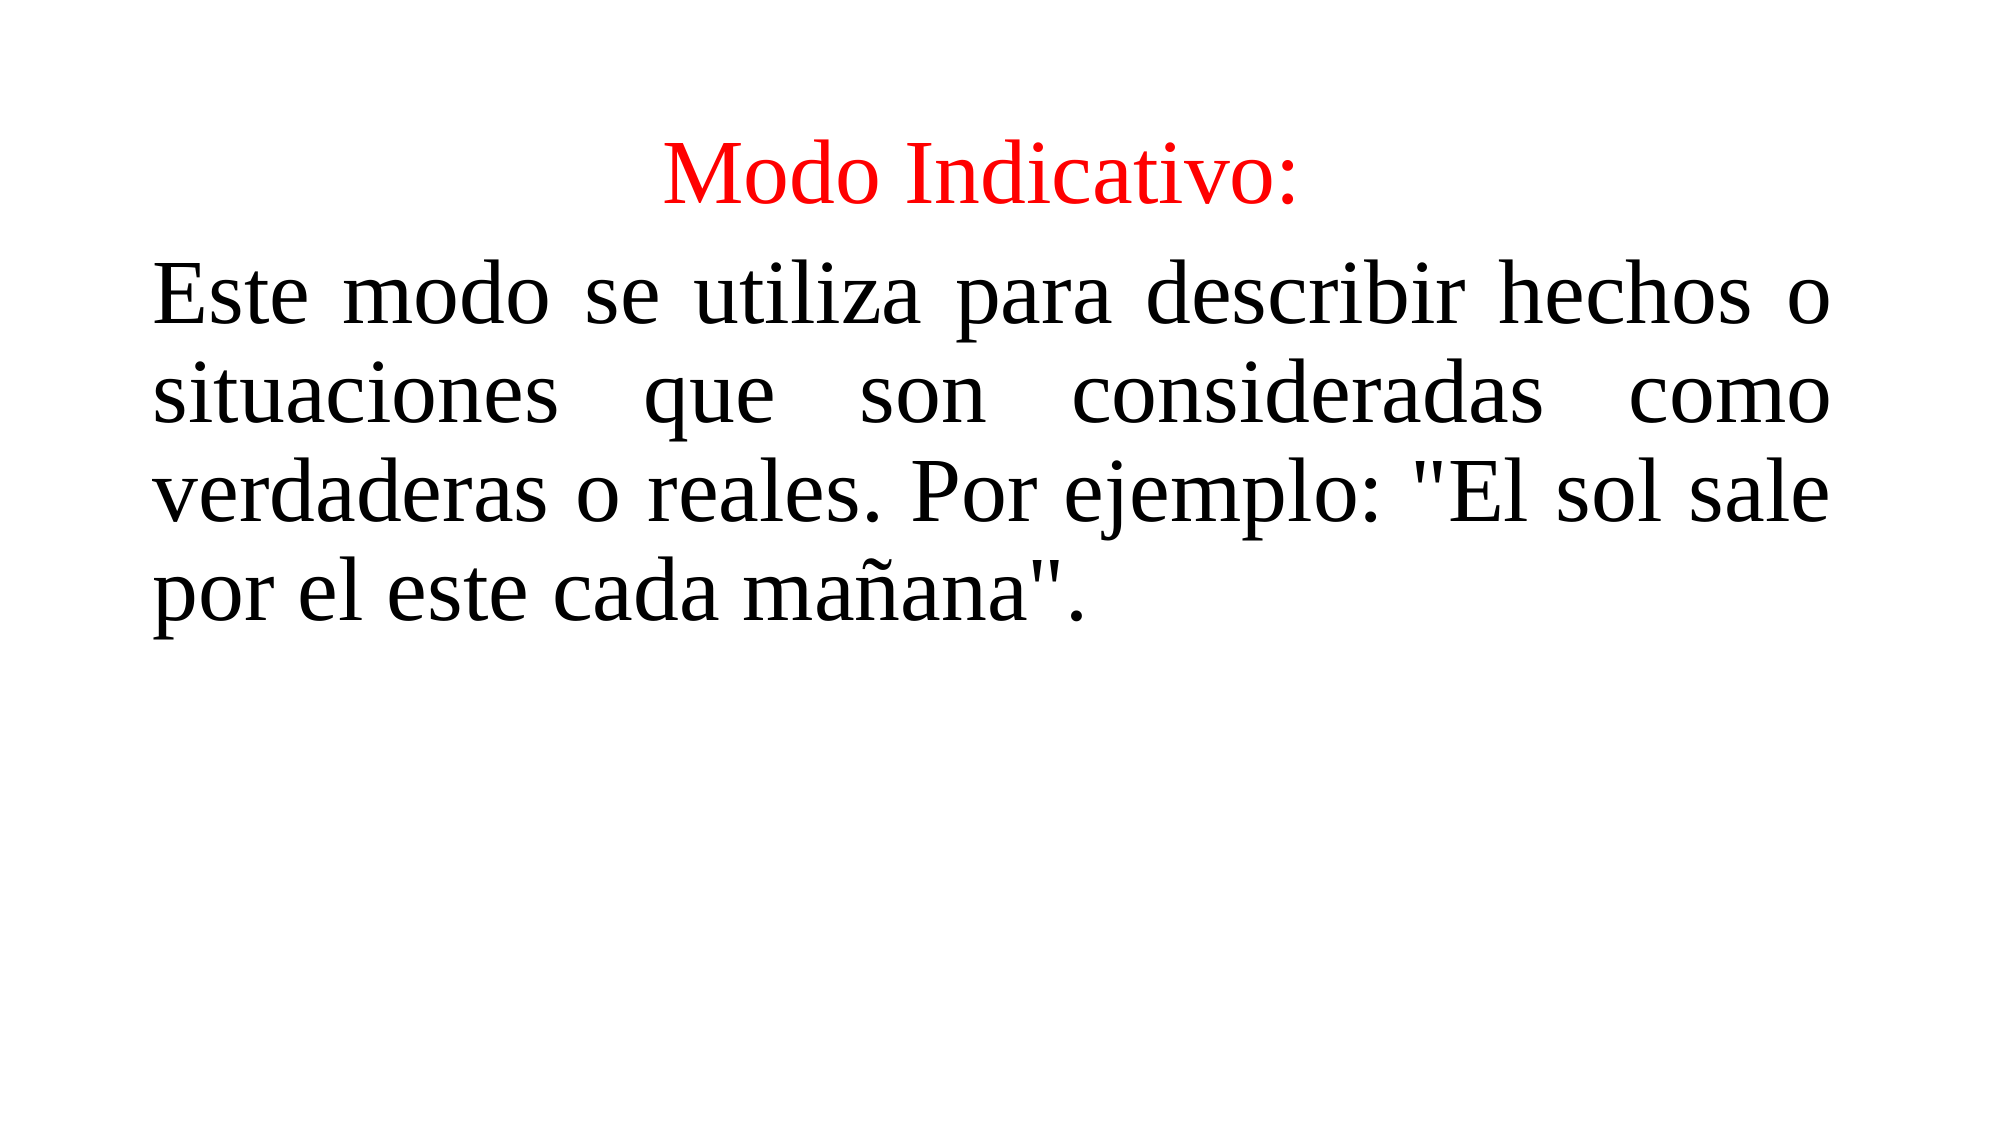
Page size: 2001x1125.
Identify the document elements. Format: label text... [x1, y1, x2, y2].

list Modo Indicativo: Este modo se utiliza para describir hechos o situaciones que son consideradas como verdaderas o reales. Por ejemplo: "El sol sale por el este cada mañana". [137, 117, 1863, 1014]
